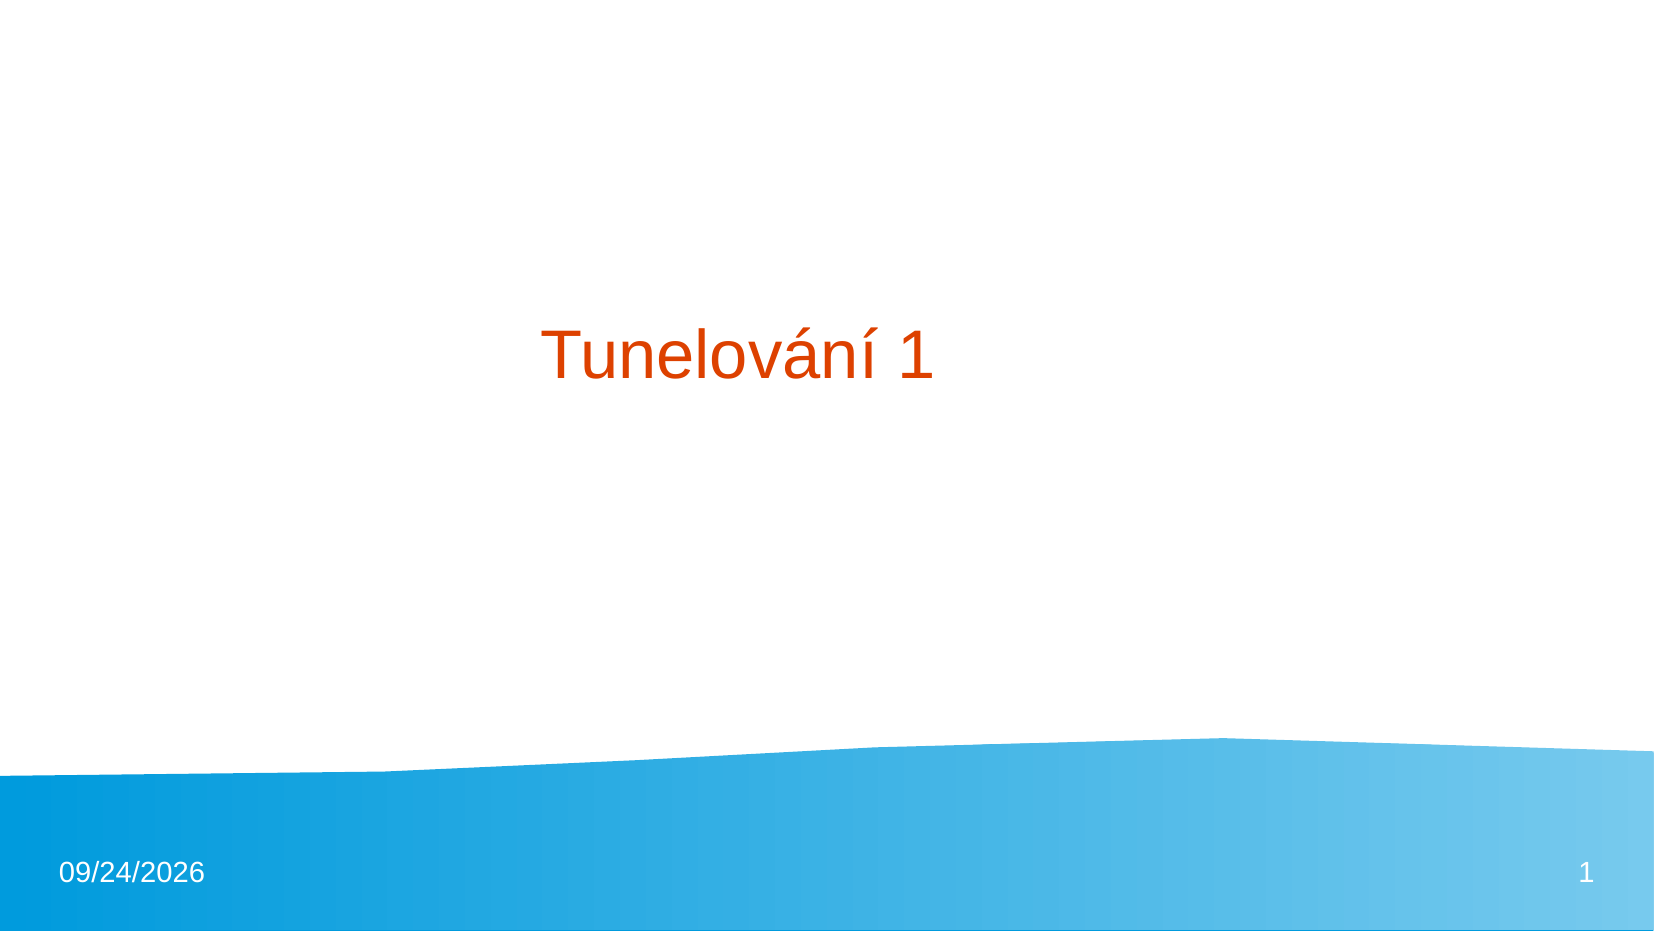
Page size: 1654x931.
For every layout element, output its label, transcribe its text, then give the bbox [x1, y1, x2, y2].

title Tunelování 1 [0, 265, 1477, 443]
